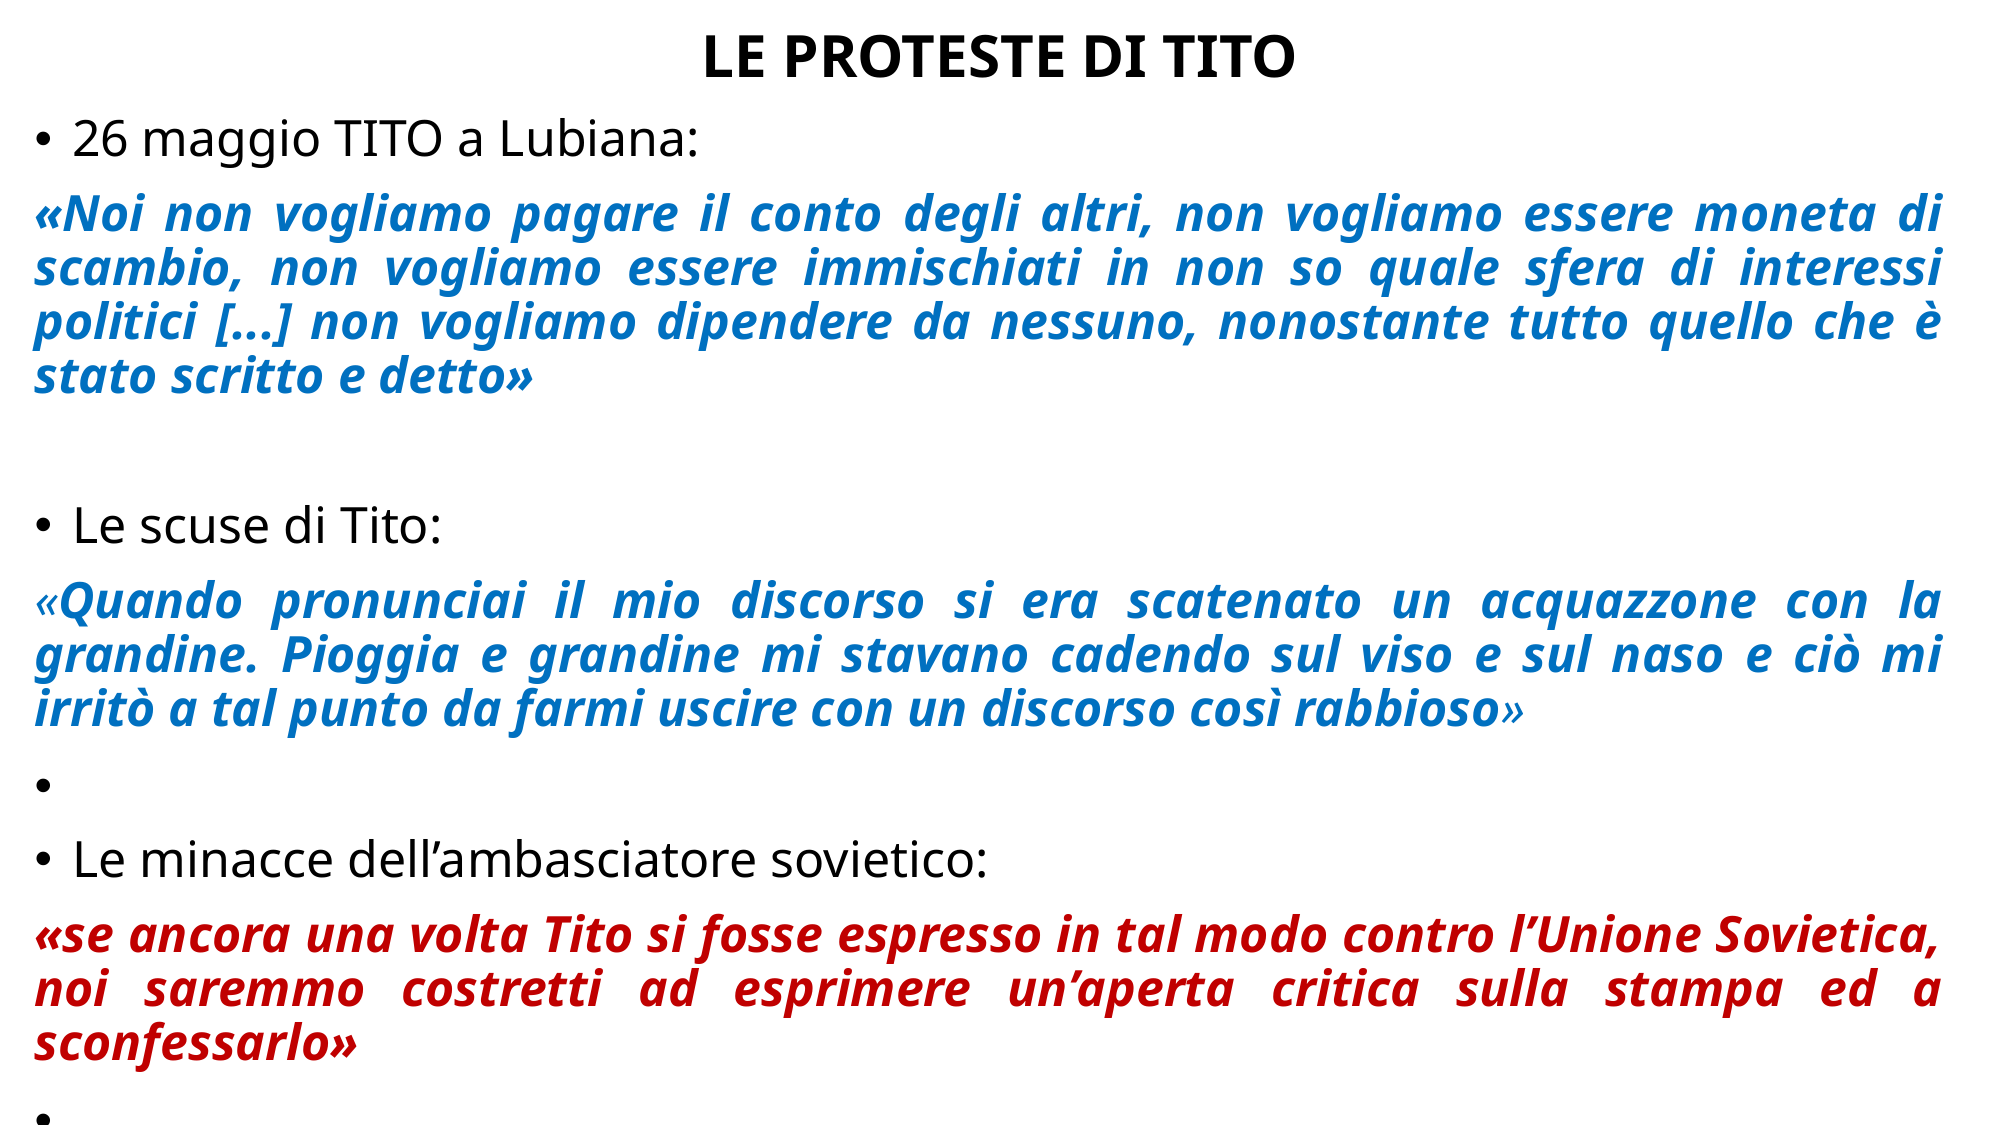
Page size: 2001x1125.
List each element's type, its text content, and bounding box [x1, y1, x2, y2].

list 26 maggio TITO a Lubiana: «Noi non vogliamo pagare il conto degli altri, non vogliamo essere moneta di scambio, non vogliamo essere immischiati in non so quale sfera di interessi politici [...] non vogliamo dipendere da nessuno, nonostante tutto quello che è stato scritto e detto» Le scuse di Tito: «Quando pronunciai il mio discorso si era scatenato un acquazzone con la grandine. Pioggia e grandine mi stavano cadendo sul viso e sul naso e ciò mi irritò a tal punto da farmi uscire con un discorso così rabbioso» Le minacce dell’ambasciatore sovietico: «se ancora una volta Tito si fosse espresso in tal modo contro l’Unione Sovietica, noi saremmo costretti ad esprimere un’aperta critica sulla stampa ed a sconfessarlo» [19, 106, 1962, 1125]
title LE PROTESTE DI TITO [137, 10, 1863, 106]
